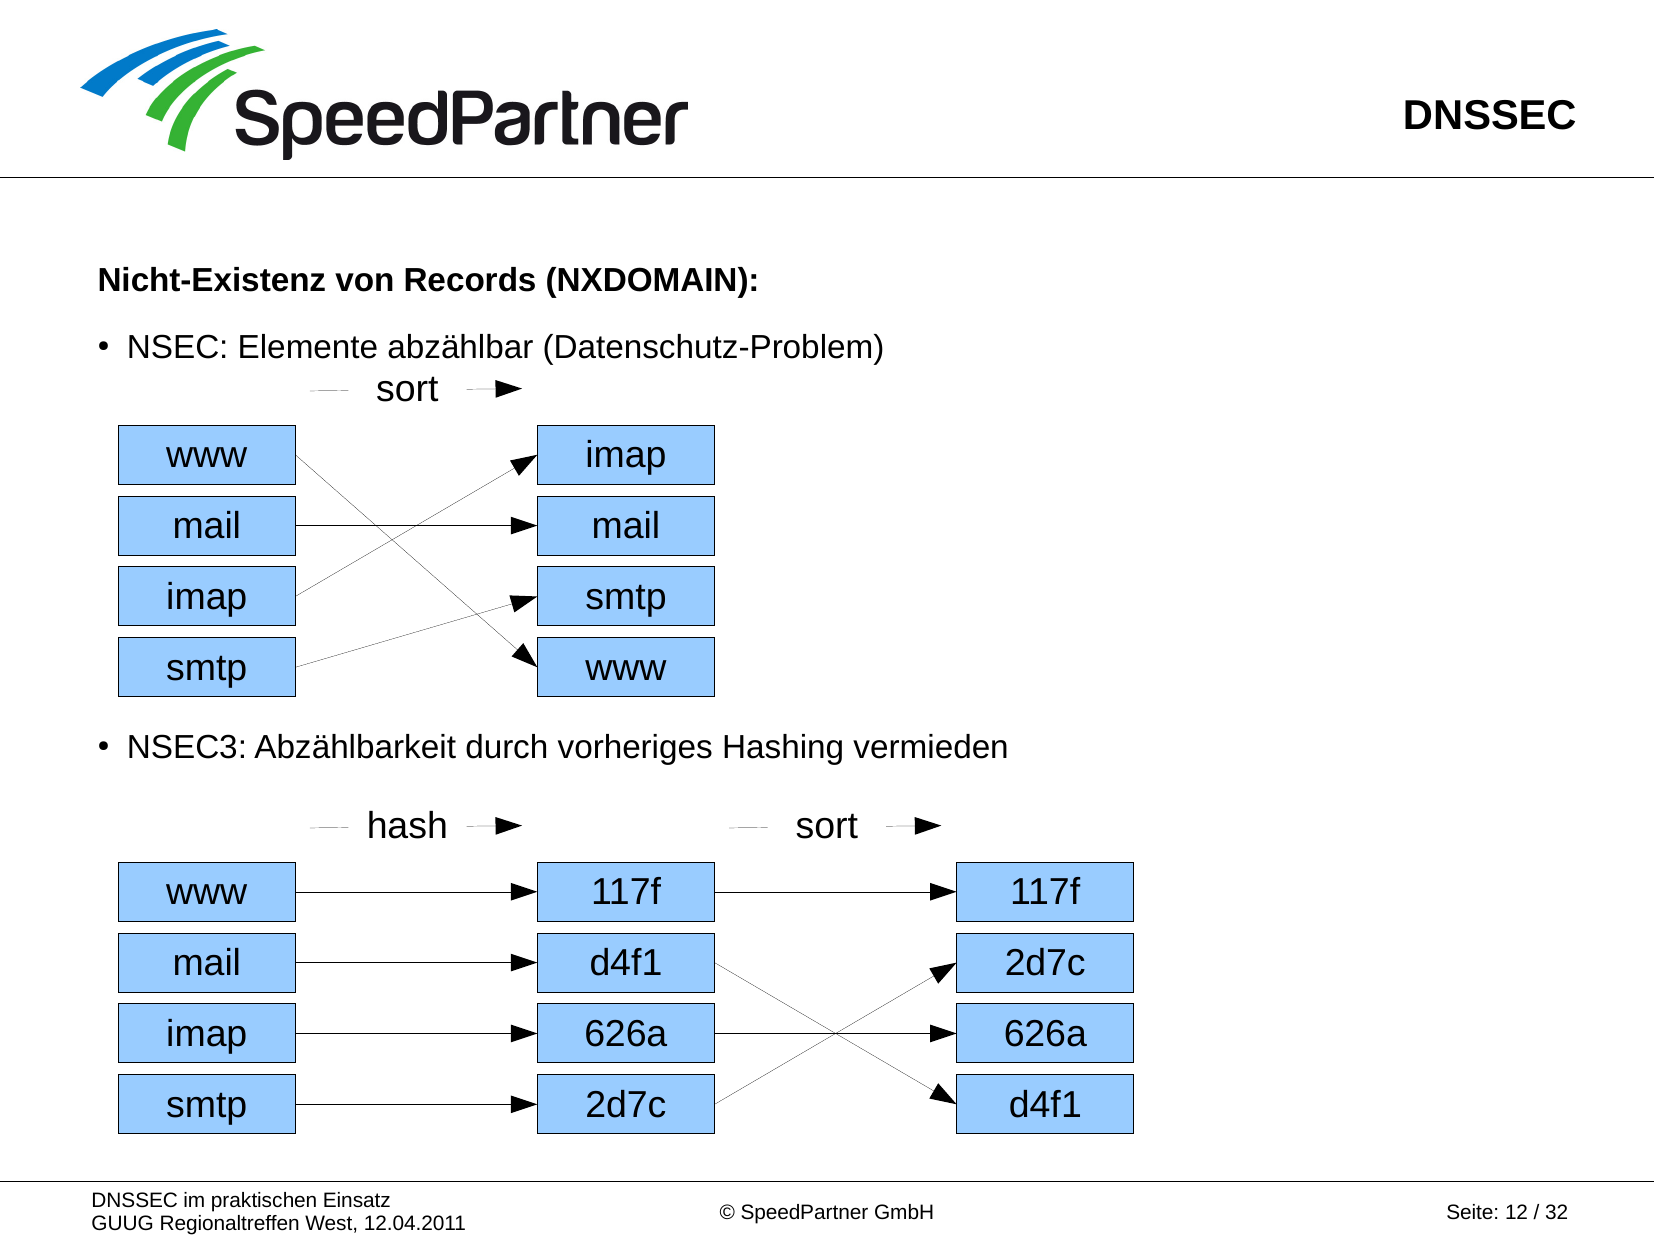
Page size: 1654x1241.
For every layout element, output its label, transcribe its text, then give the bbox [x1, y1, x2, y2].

title DNSSEC [590, 70, 1577, 160]
text_box 626a [956, 1003, 1134, 1063]
text_box imap [118, 566, 296, 626]
text_box sort [767, 797, 886, 855]
text_box smtp [537, 566, 715, 626]
text_box d4f1 [956, 1074, 1134, 1134]
text_box Nicht-Existenz von Records (NXDOMAIN): NSEC: Elemente abzählbar (Datenschutz-Problem) NSEC3: Abzählbarkeit durch vorheriges Hashing vermieden [82, 253, 1565, 1151]
text_box sort [348, 360, 467, 418]
picture [80, 29, 688, 160]
text_box mail [118, 496, 296, 556]
text_box imap [537, 425, 715, 485]
text_box mail [537, 496, 715, 556]
text_box www [537, 637, 715, 697]
text_box 117f [956, 862, 1134, 922]
text_box smtp [118, 637, 296, 697]
text_box 2d7c [956, 933, 1134, 993]
text_box www [118, 425, 296, 485]
